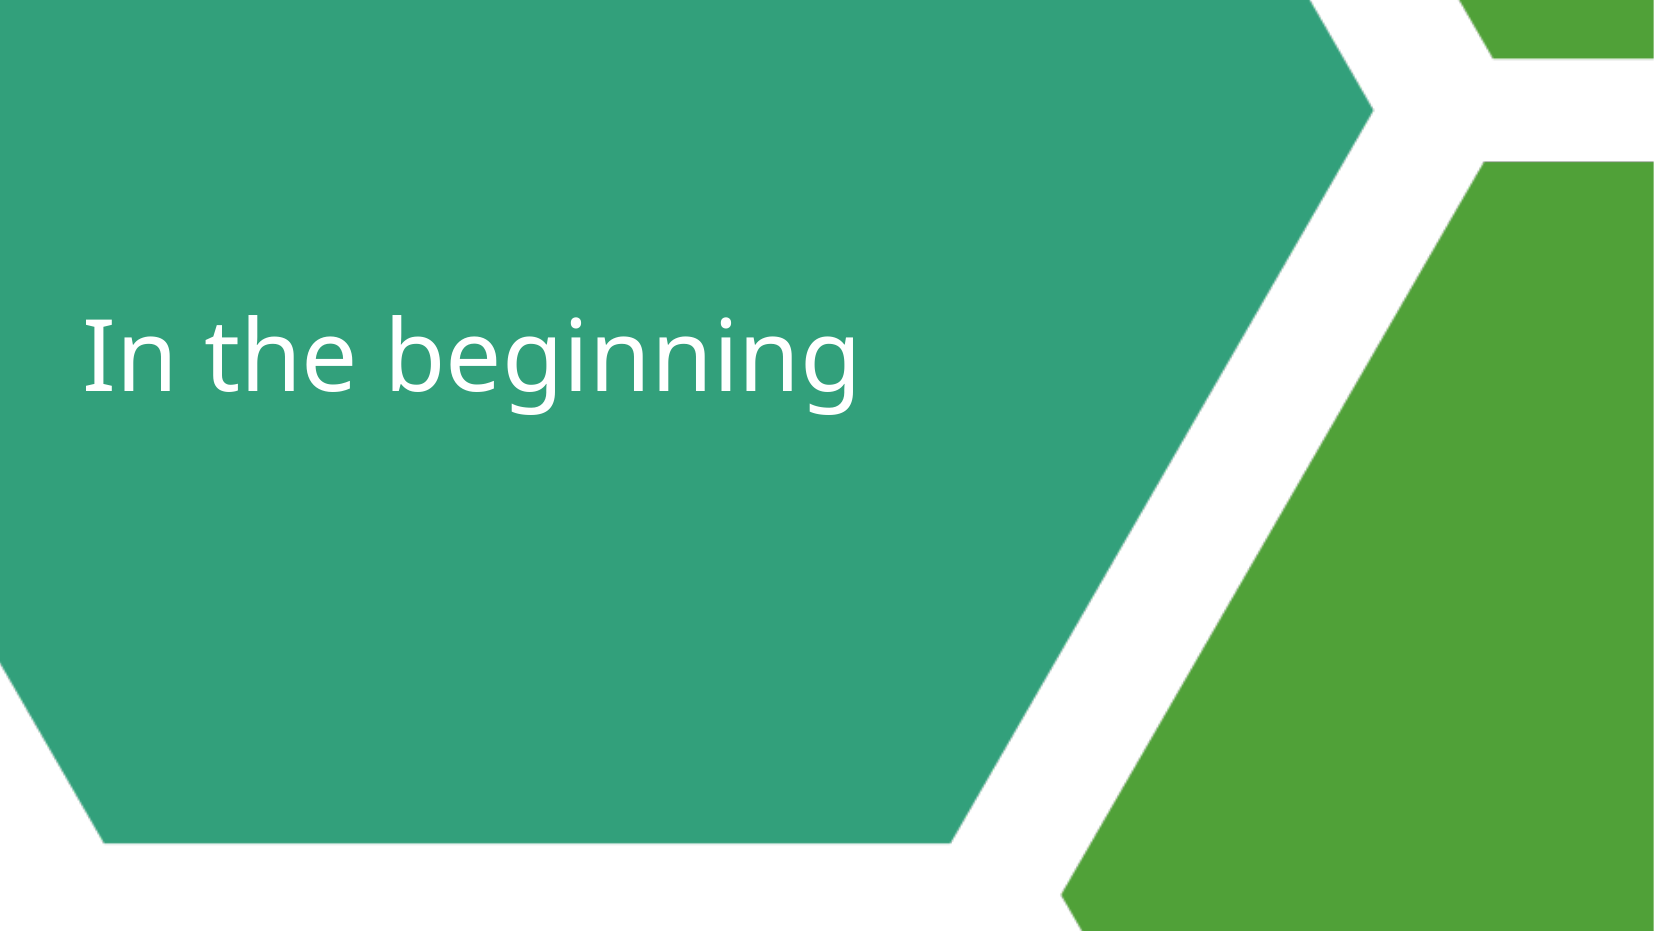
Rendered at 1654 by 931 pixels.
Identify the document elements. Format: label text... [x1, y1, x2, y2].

picture [0, 0, 1654, 931]
title In the beginning [82, 219, 1218, 486]
